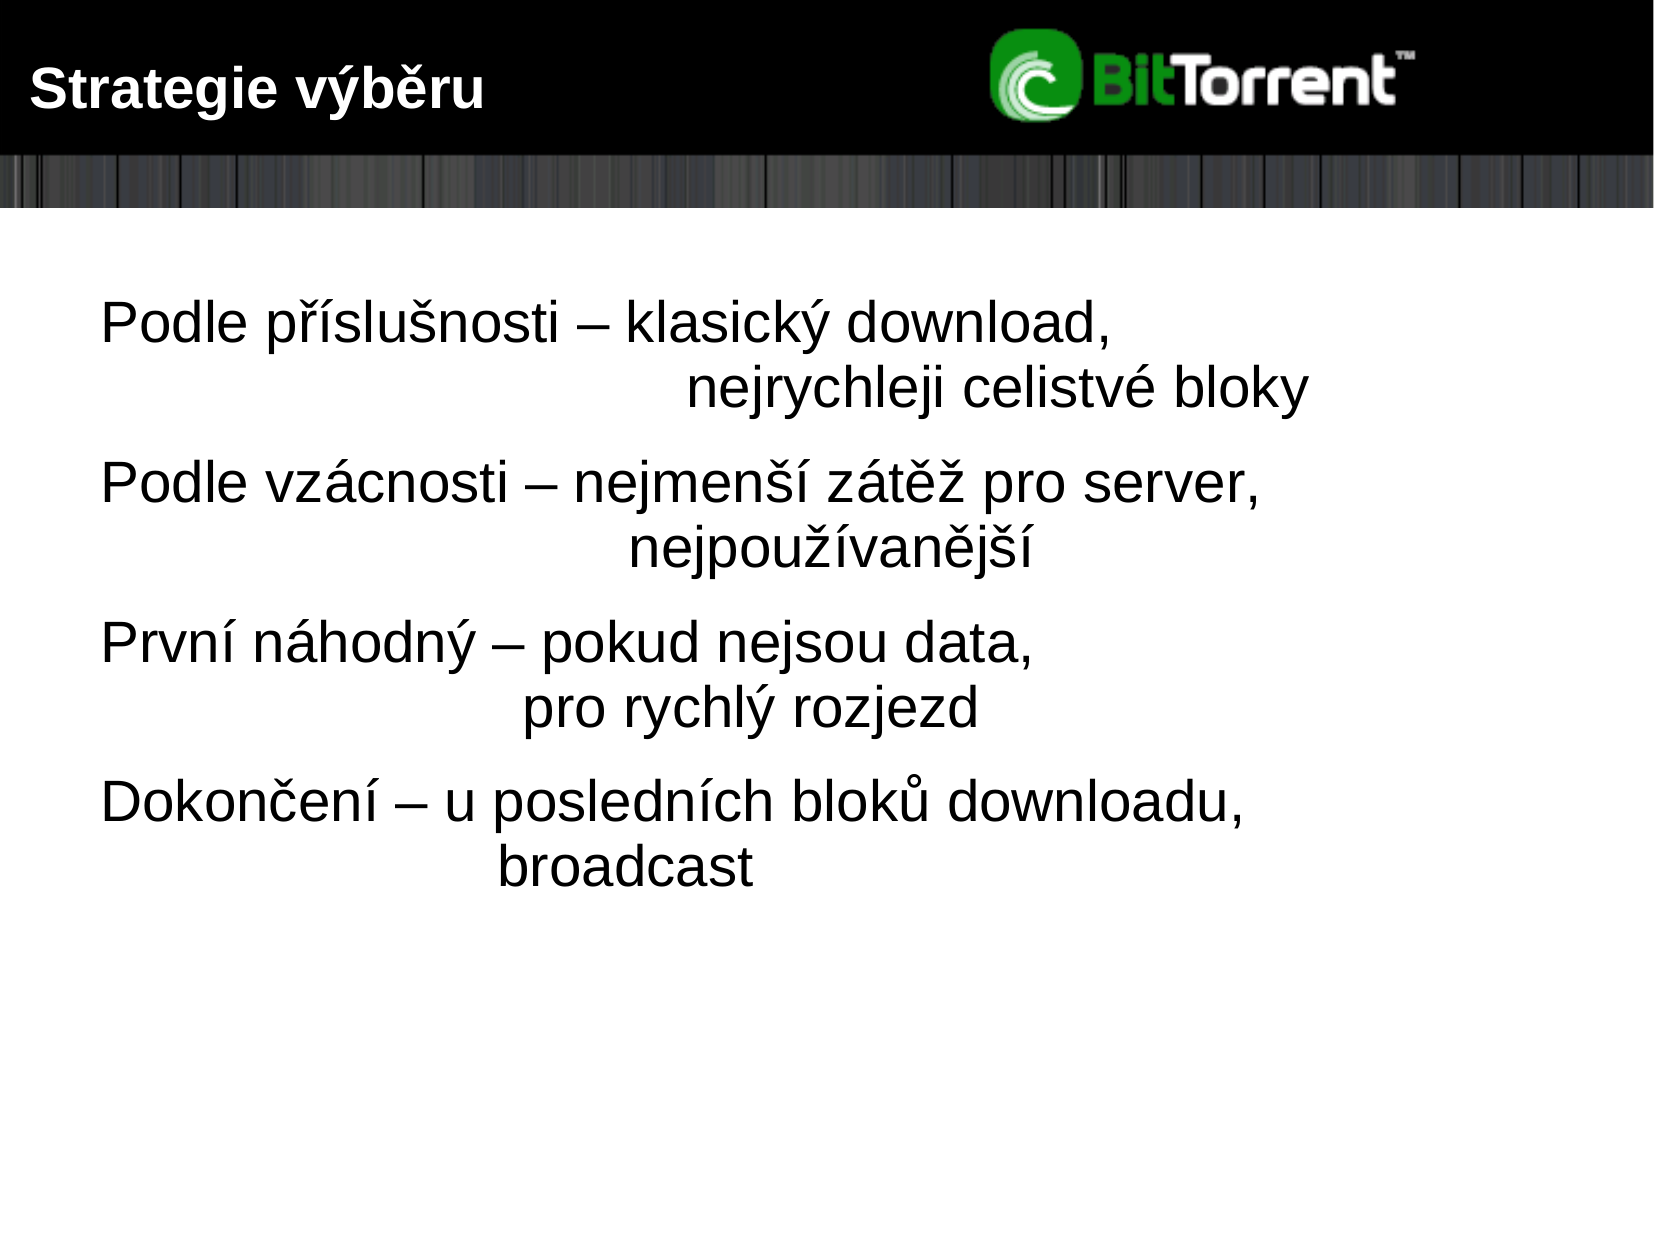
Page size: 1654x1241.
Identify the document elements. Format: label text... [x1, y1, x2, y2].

title Strategie výběru [29, 0, 1518, 178]
list Podle příslušnosti – klasický download, nejrychleji celistvé bloky Podle vzácnosti – nejmenší zátěž pro server, nejpoužívanější První náhodný – pokud nejsou data, pro rychlý rozjezd Dokončení – u posledních bloků downloadu, broadcast [82, 290, 1571, 1094]
picture [0, 0, 1654, 208]
